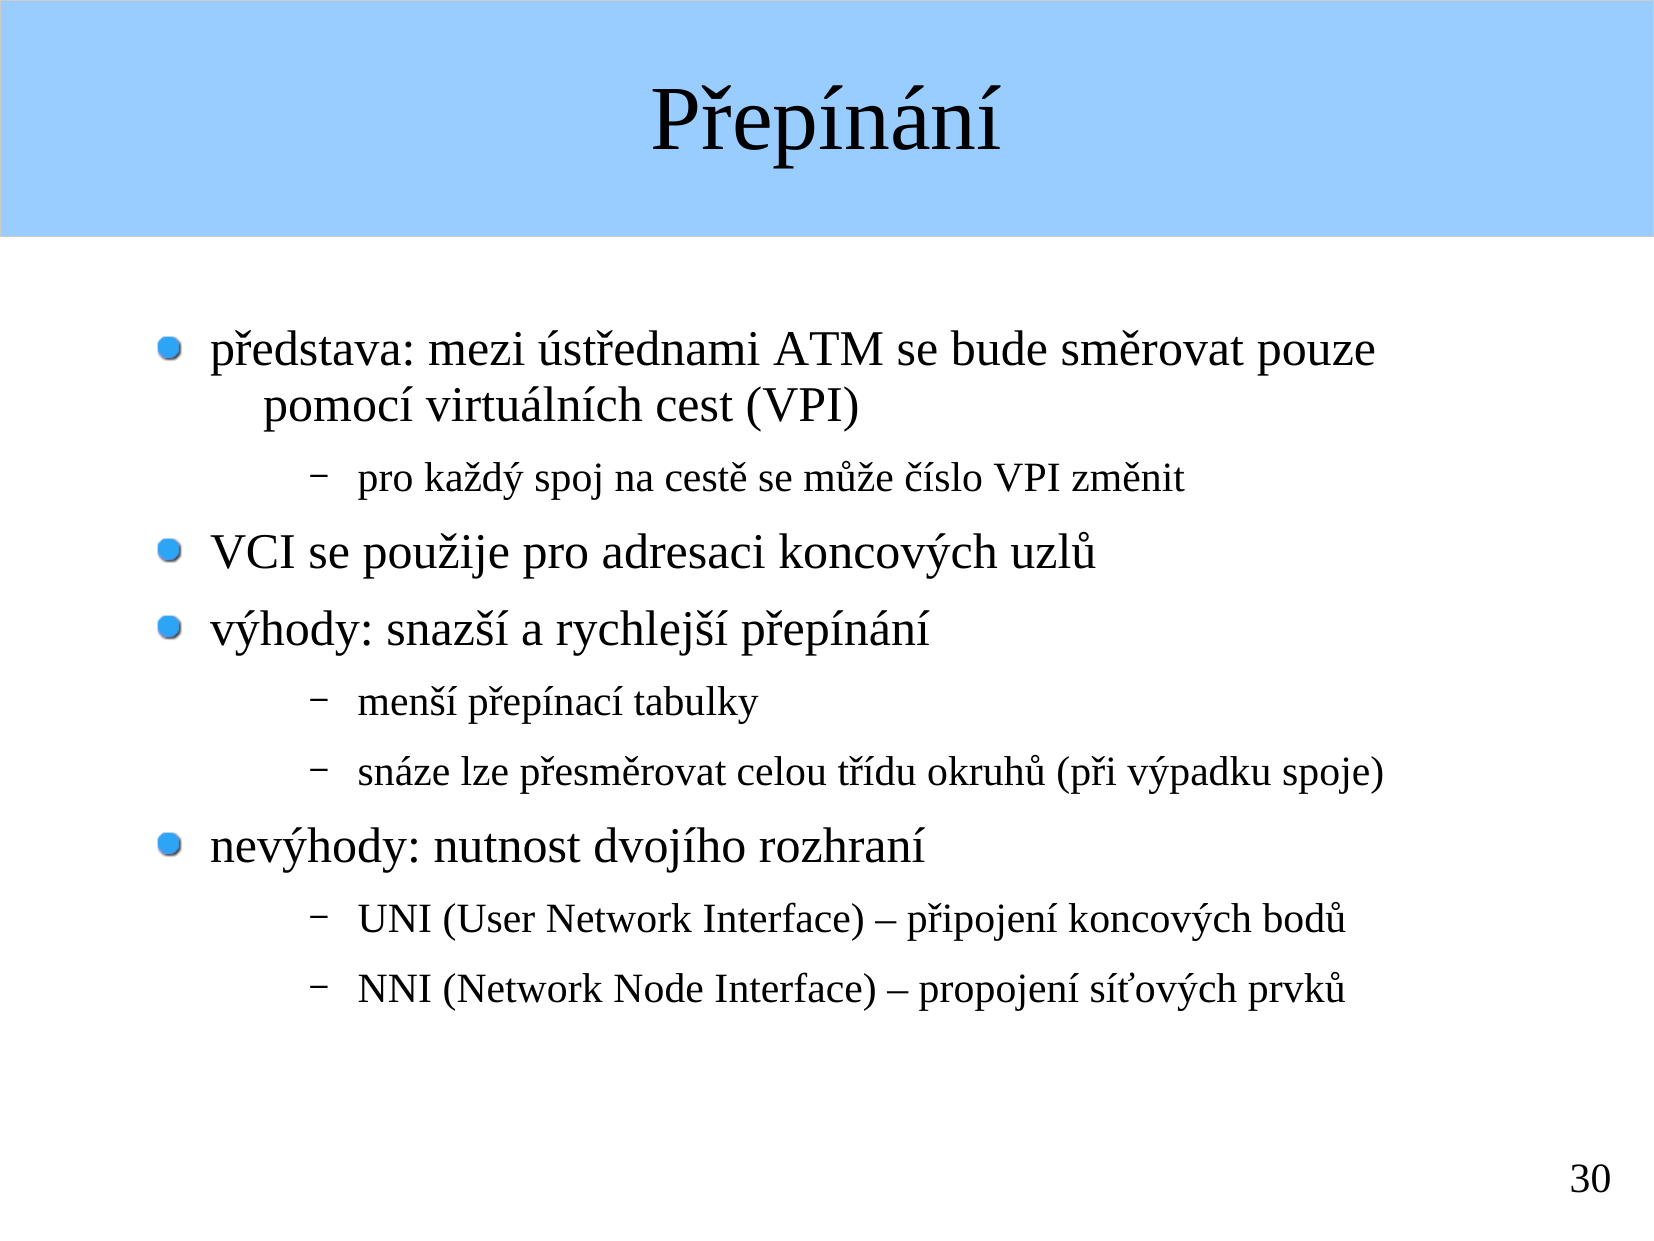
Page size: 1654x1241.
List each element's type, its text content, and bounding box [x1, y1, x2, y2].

list představa: mezi ústřednami ATM se bude směrovat pouze pomocí virtuálních cest (VPI) pro každý spoj na cestě se může číslo VPI změnit VCI se použije pro adresaci koncových uzlů výhody: snazší a rychlejší přepínání menší přepínací tabulky snáze lze přesměrovat celou třídu okruhů (při výpadku spoje) nevýhody: nutnost dvojího rozhraní UNI (User Network Interface) – připojení koncových bodů NNI (Network Node Interface) – propojení síťových prvků [121, 321, 1534, 1103]
title Přepínání [0, 0, 1654, 237]
